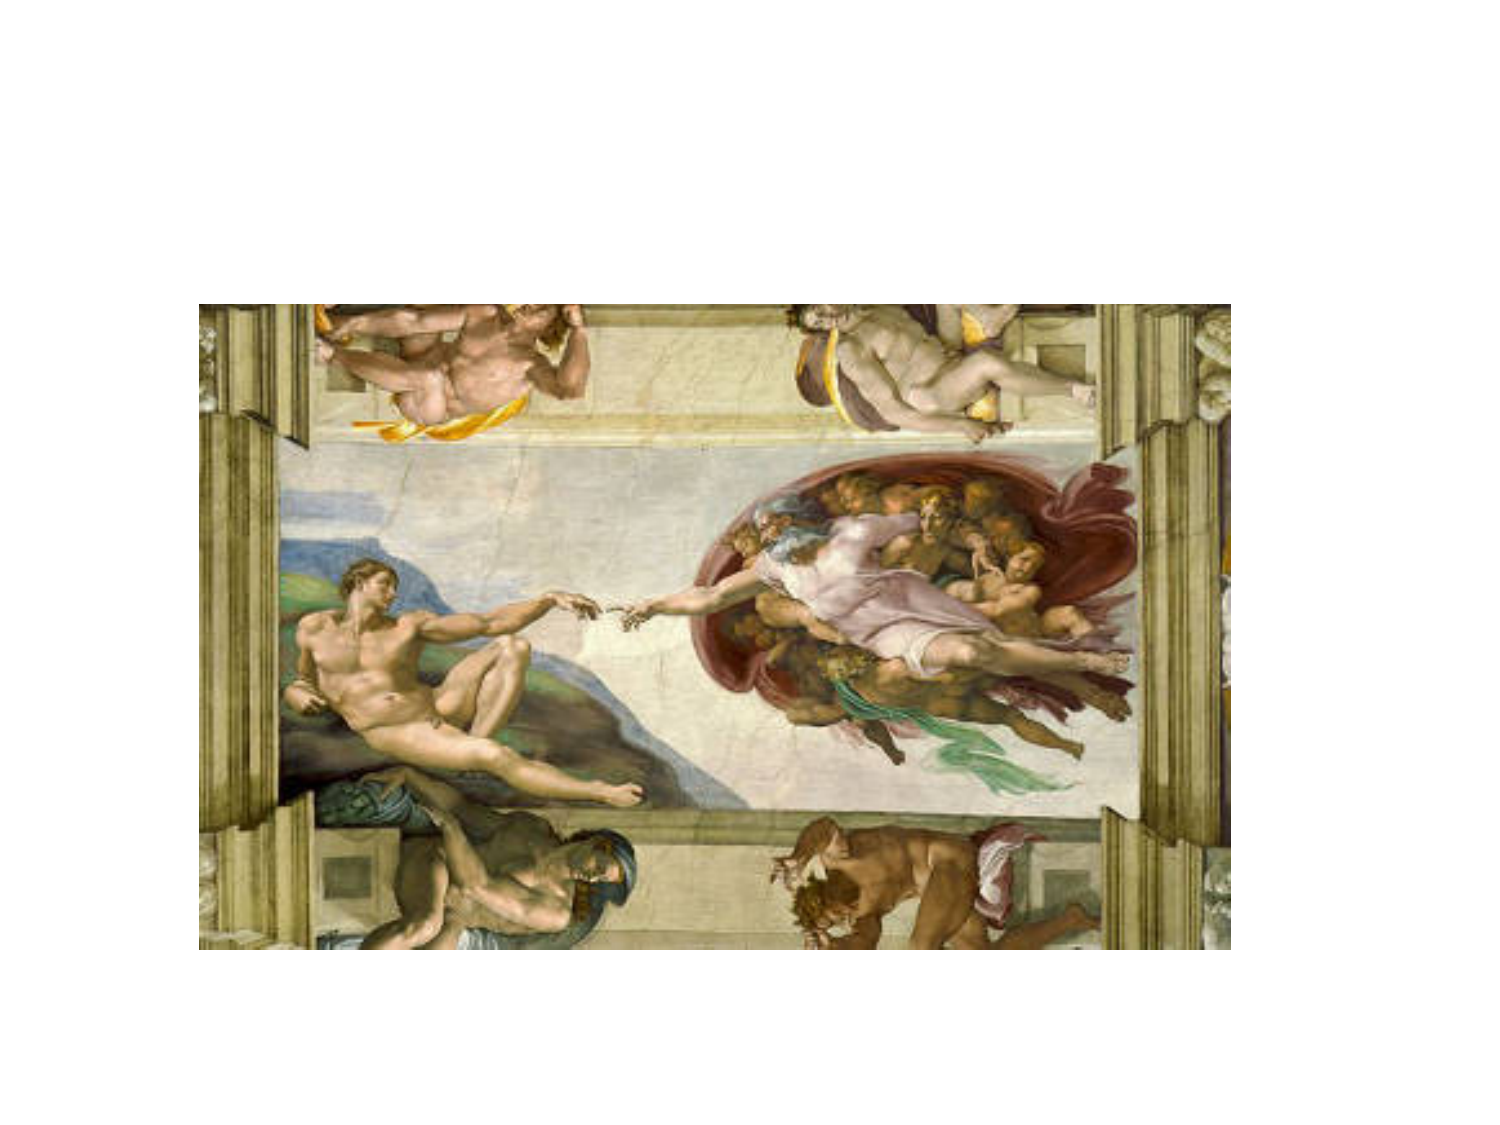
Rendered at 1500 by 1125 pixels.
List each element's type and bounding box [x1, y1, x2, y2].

picture [199, 304, 1231, 950]
